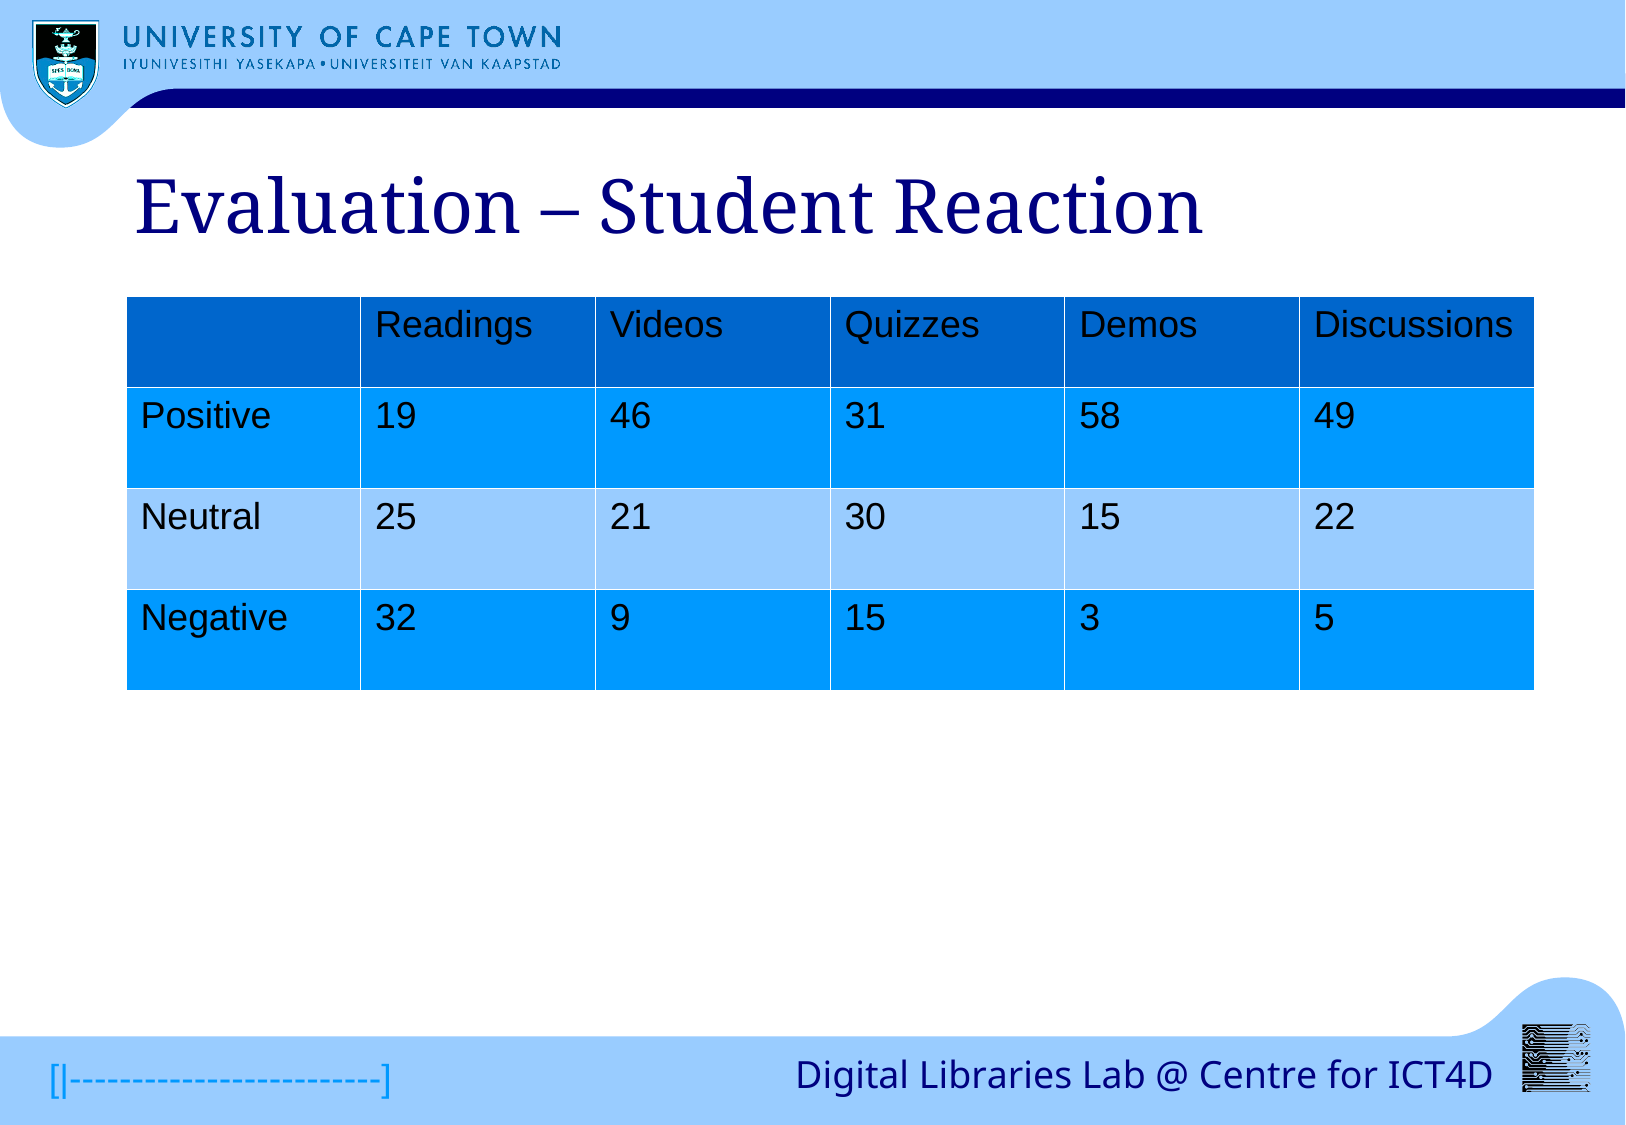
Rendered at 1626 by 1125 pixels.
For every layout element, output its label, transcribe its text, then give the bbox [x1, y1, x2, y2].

table_cell 9 [596, 590, 830, 690]
table_cell Negative [127, 590, 360, 690]
table_cell 3 [1065, 590, 1299, 690]
table_cell 58 [1065, 388, 1299, 488]
table_header Readings [361, 297, 595, 387]
picture [32, 20, 100, 109]
table_header Demos [1065, 297, 1299, 387]
table_cell 32 [361, 590, 595, 690]
table_cell 5 [1300, 590, 1534, 690]
table_cell 22 [1300, 489, 1534, 589]
table_cell 25 [361, 489, 595, 589]
table_header [127, 297, 360, 387]
table_cell 31 [831, 388, 1064, 488]
picture [120, 23, 563, 71]
picture [1522, 1024, 1591, 1092]
table_cell 15 [1065, 489, 1299, 589]
table_cell 19 [361, 388, 595, 488]
text_box [|-------------------------] [34, 1046, 663, 1112]
table_cell 30 [831, 489, 1064, 589]
table_cell 21 [596, 489, 830, 589]
table_header Videos [596, 297, 830, 387]
table_cell 49 [1300, 388, 1534, 488]
table_cell 15 [831, 590, 1064, 690]
table_header Discussions [1300, 297, 1534, 387]
table_cell Positive [127, 388, 360, 488]
title Evaluation – Student Reaction [134, 140, 1571, 268]
table_cell 46 [596, 388, 830, 488]
table_header Quizzes [831, 297, 1064, 387]
table_cell Neutral [127, 489, 360, 589]
